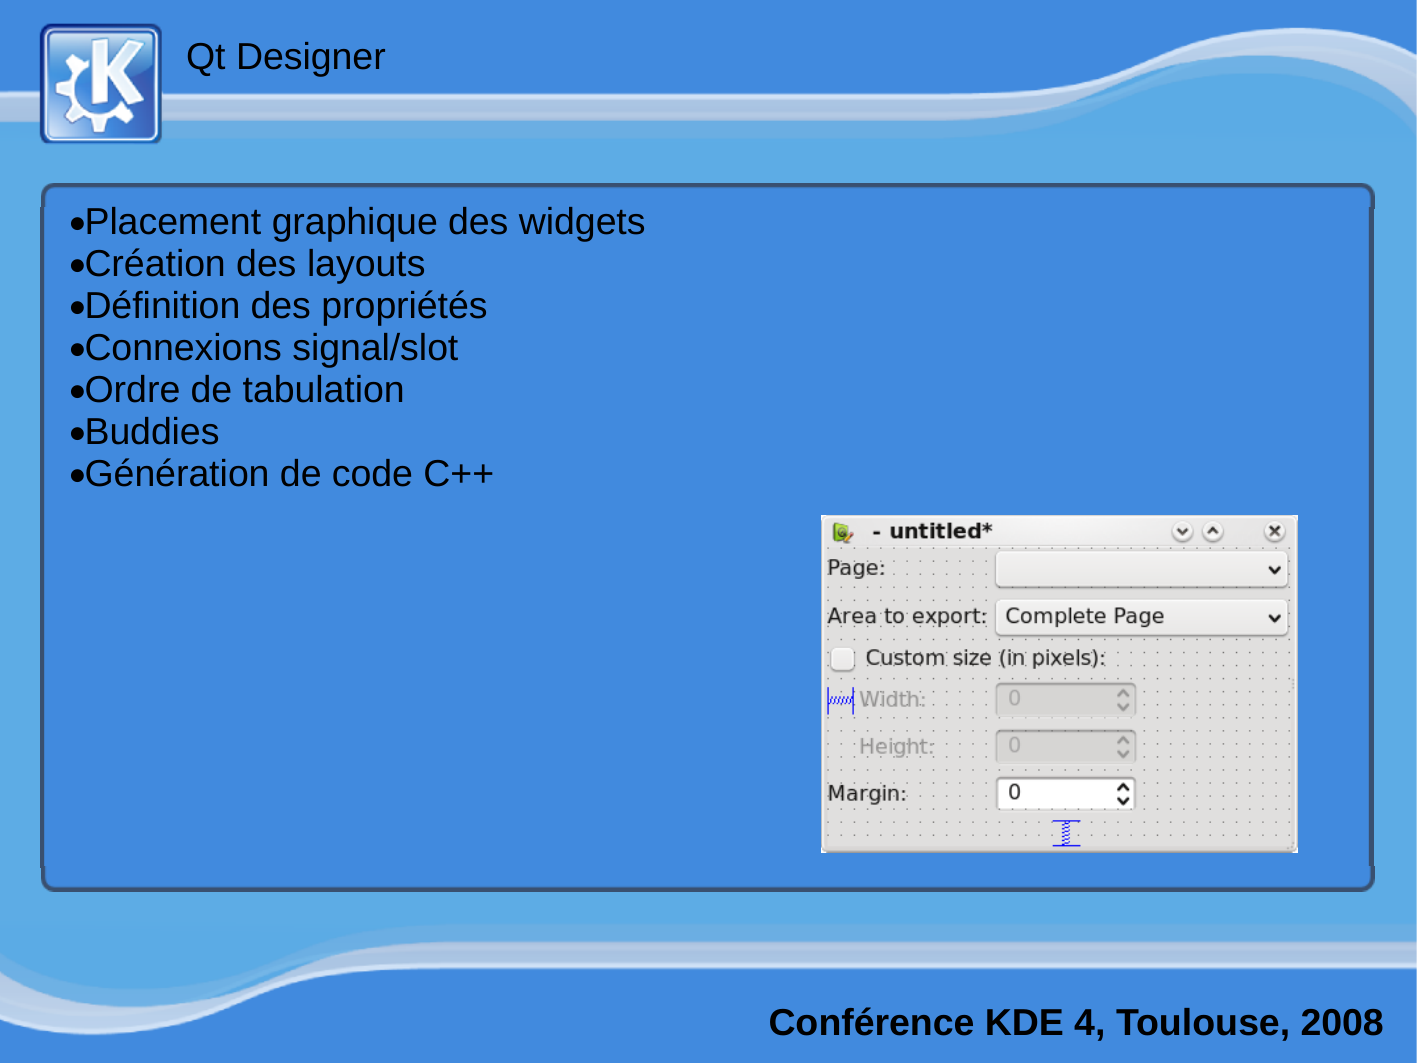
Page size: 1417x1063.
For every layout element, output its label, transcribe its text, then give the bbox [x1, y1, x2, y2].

picture [0, 0, 1417, 1063]
text_box Placement graphique des widgets Création des layouts Définition des propriétés Connexions signal/slot Ordre de tabulation Buddies Génération de code C++ [55, 193, 1356, 888]
text_box Qt Designer [171, 27, 1048, 105]
